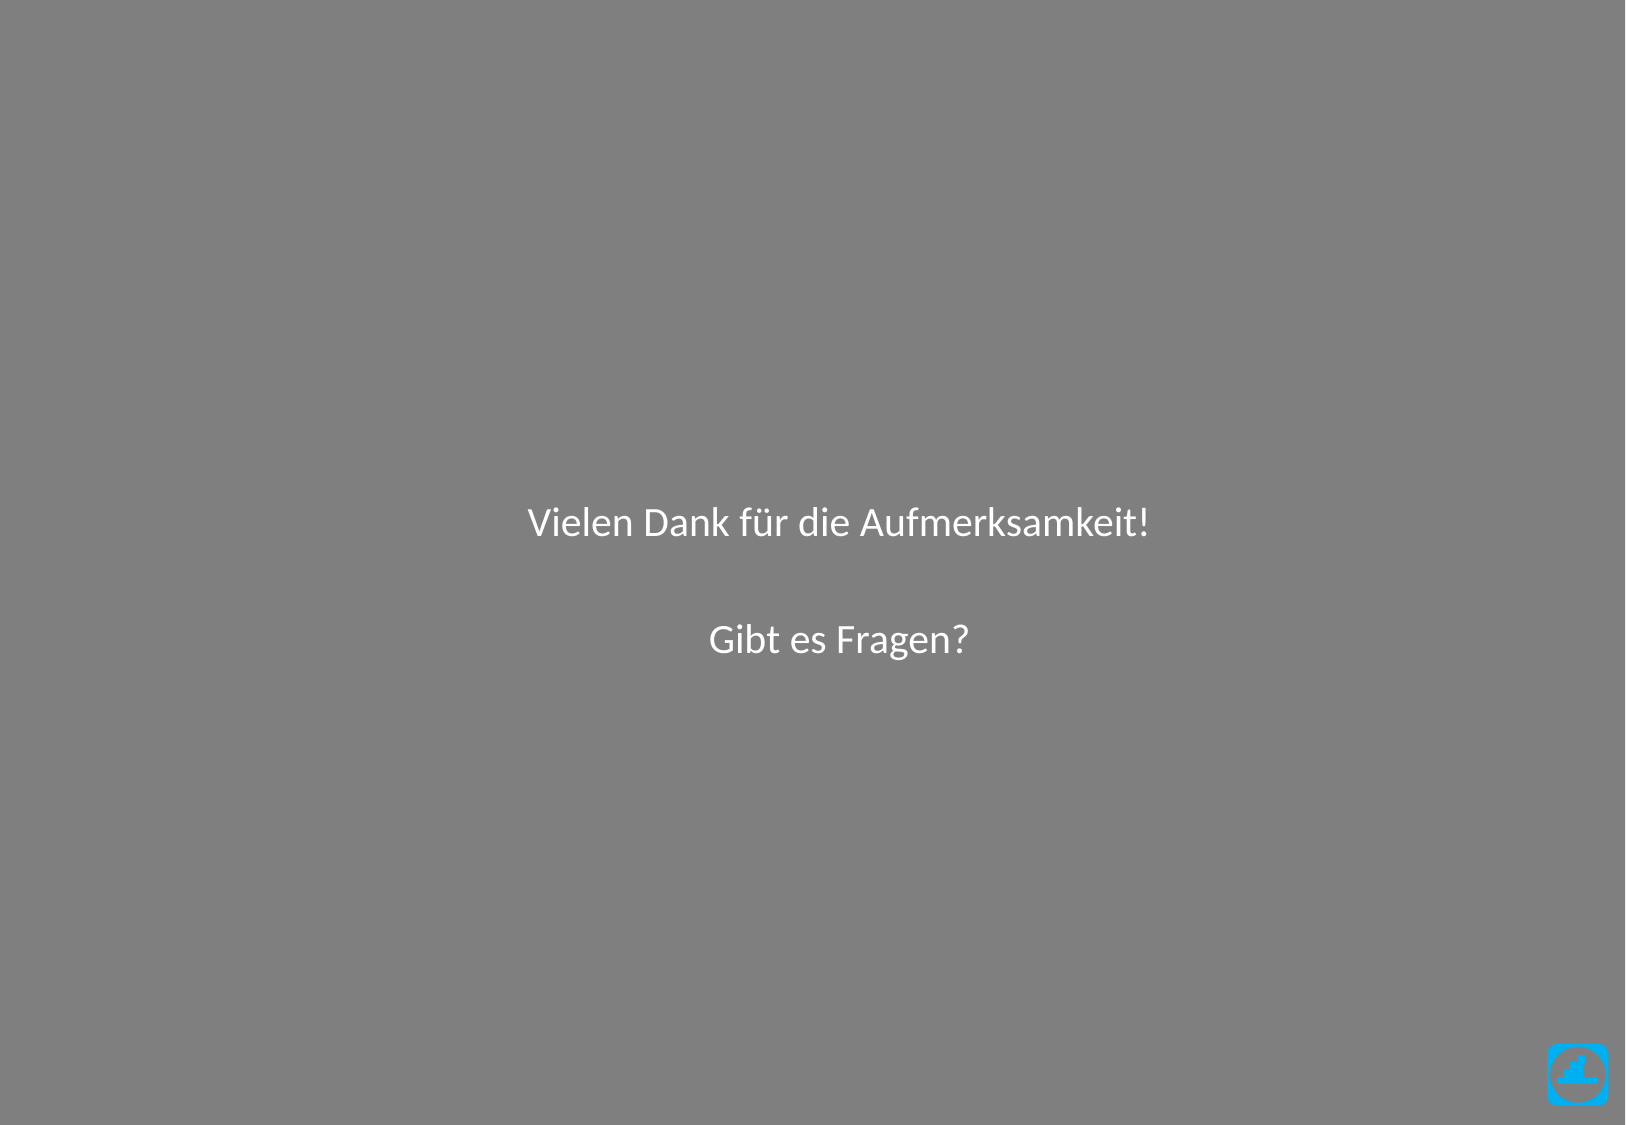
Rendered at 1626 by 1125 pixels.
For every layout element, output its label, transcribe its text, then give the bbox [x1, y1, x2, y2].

list Vielen Dank für die Aufmerksamkeit! Gibt es Fragen? [138, 499, 1541, 721]
